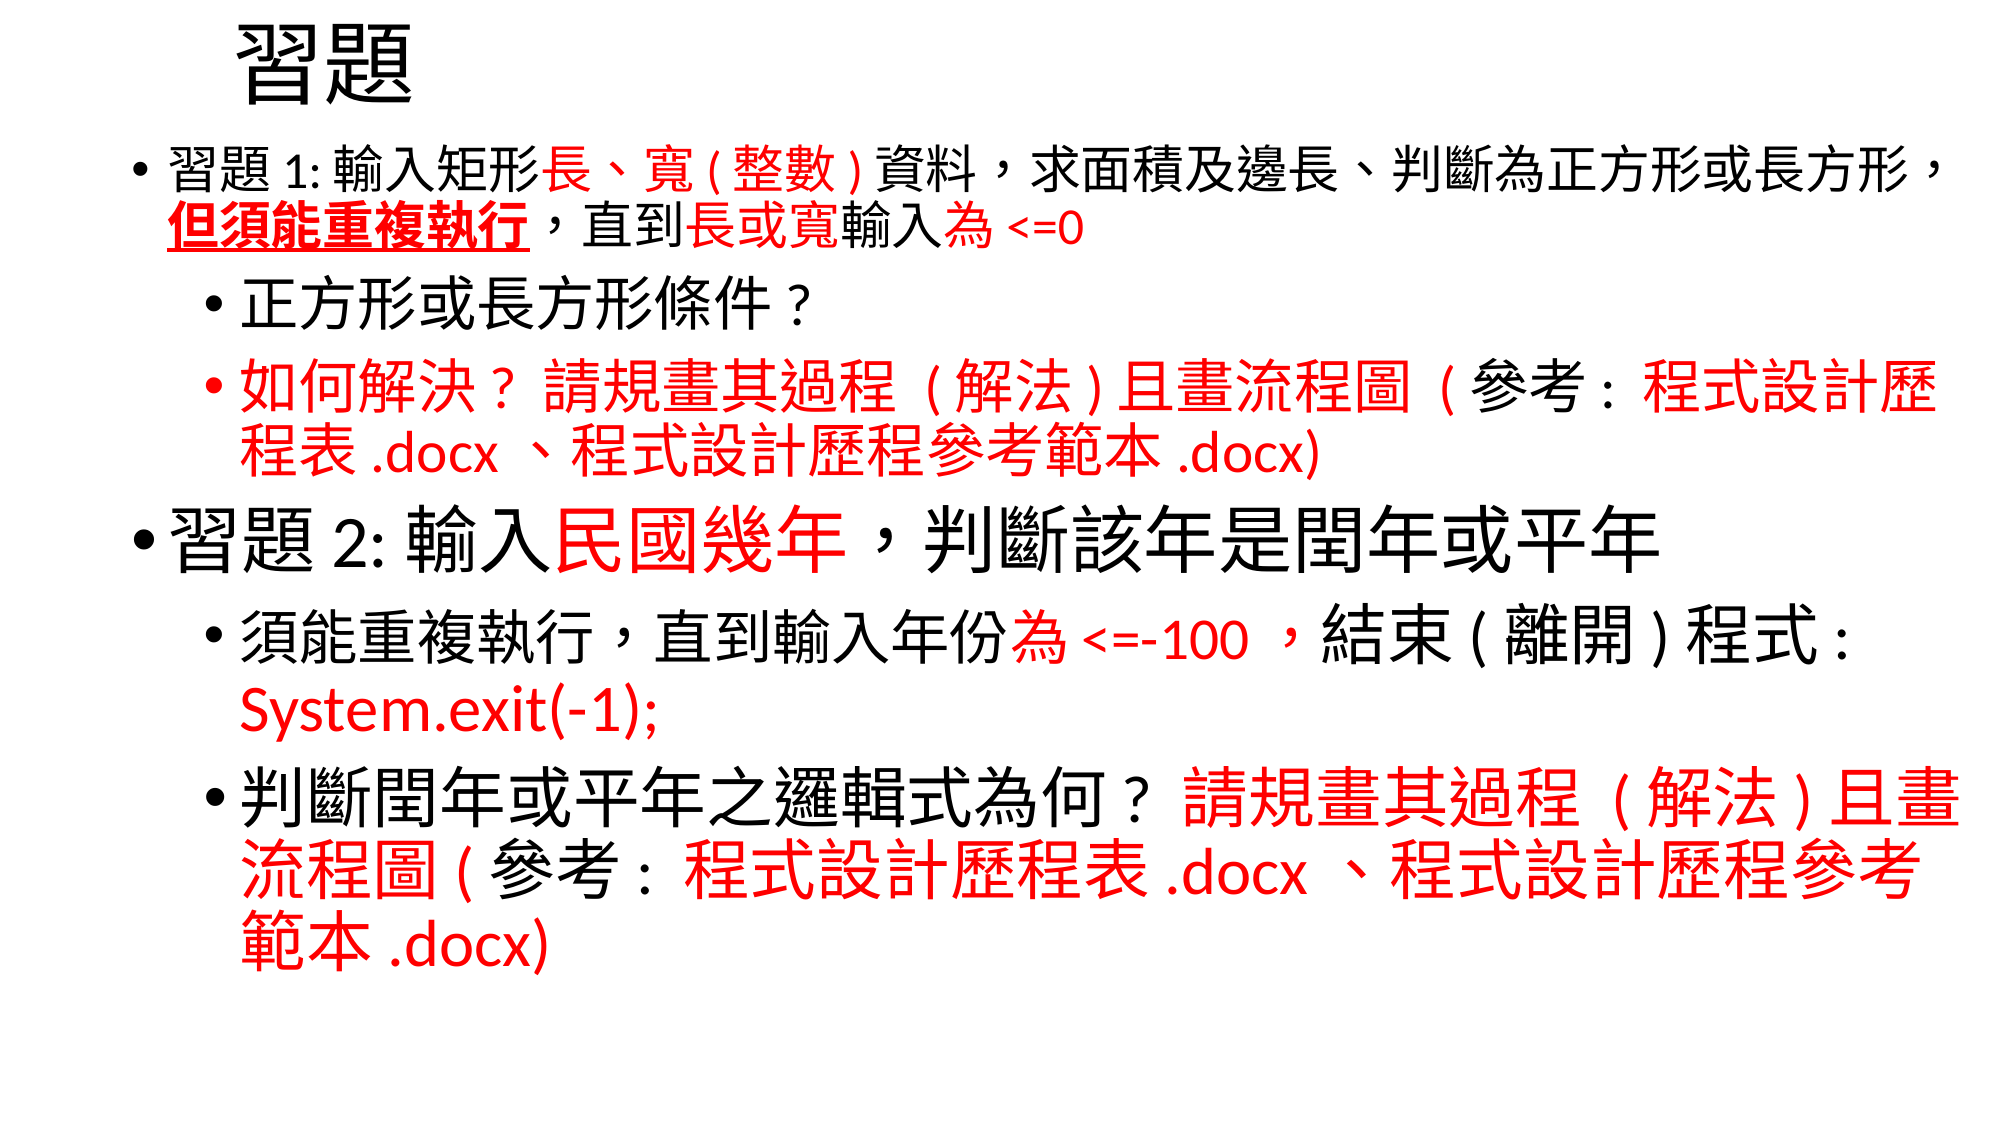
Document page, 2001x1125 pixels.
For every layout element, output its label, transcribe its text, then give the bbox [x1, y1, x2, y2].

list 習題1:輸入矩形長、寬(整數)資料，求面積及邊長、判斷為正方形或長方形，但須能重複執行，直到長或寬輸入為<=0 正方形或長方形條件? 如何解決? 請規畫其過程 (解法)且畫流程圖 (參考: 程式設計歷程表.docx、程式設計歷程參考範本.docx) 習題2:輸入民國幾年，判斷該年是閏年或平年 須能重複執行，直到輸入年份為<=-100，結束(離開)程式: System.exit(-1); 判斷閏年或平年之邏輯式為何? 請規畫其過程 (解法)且畫流程圖(參考: 程式設計歷程表.docx、程式設計歷程參考範本.docx) [116, 136, 1984, 1068]
title 習題 [217, 0, 1511, 136]
